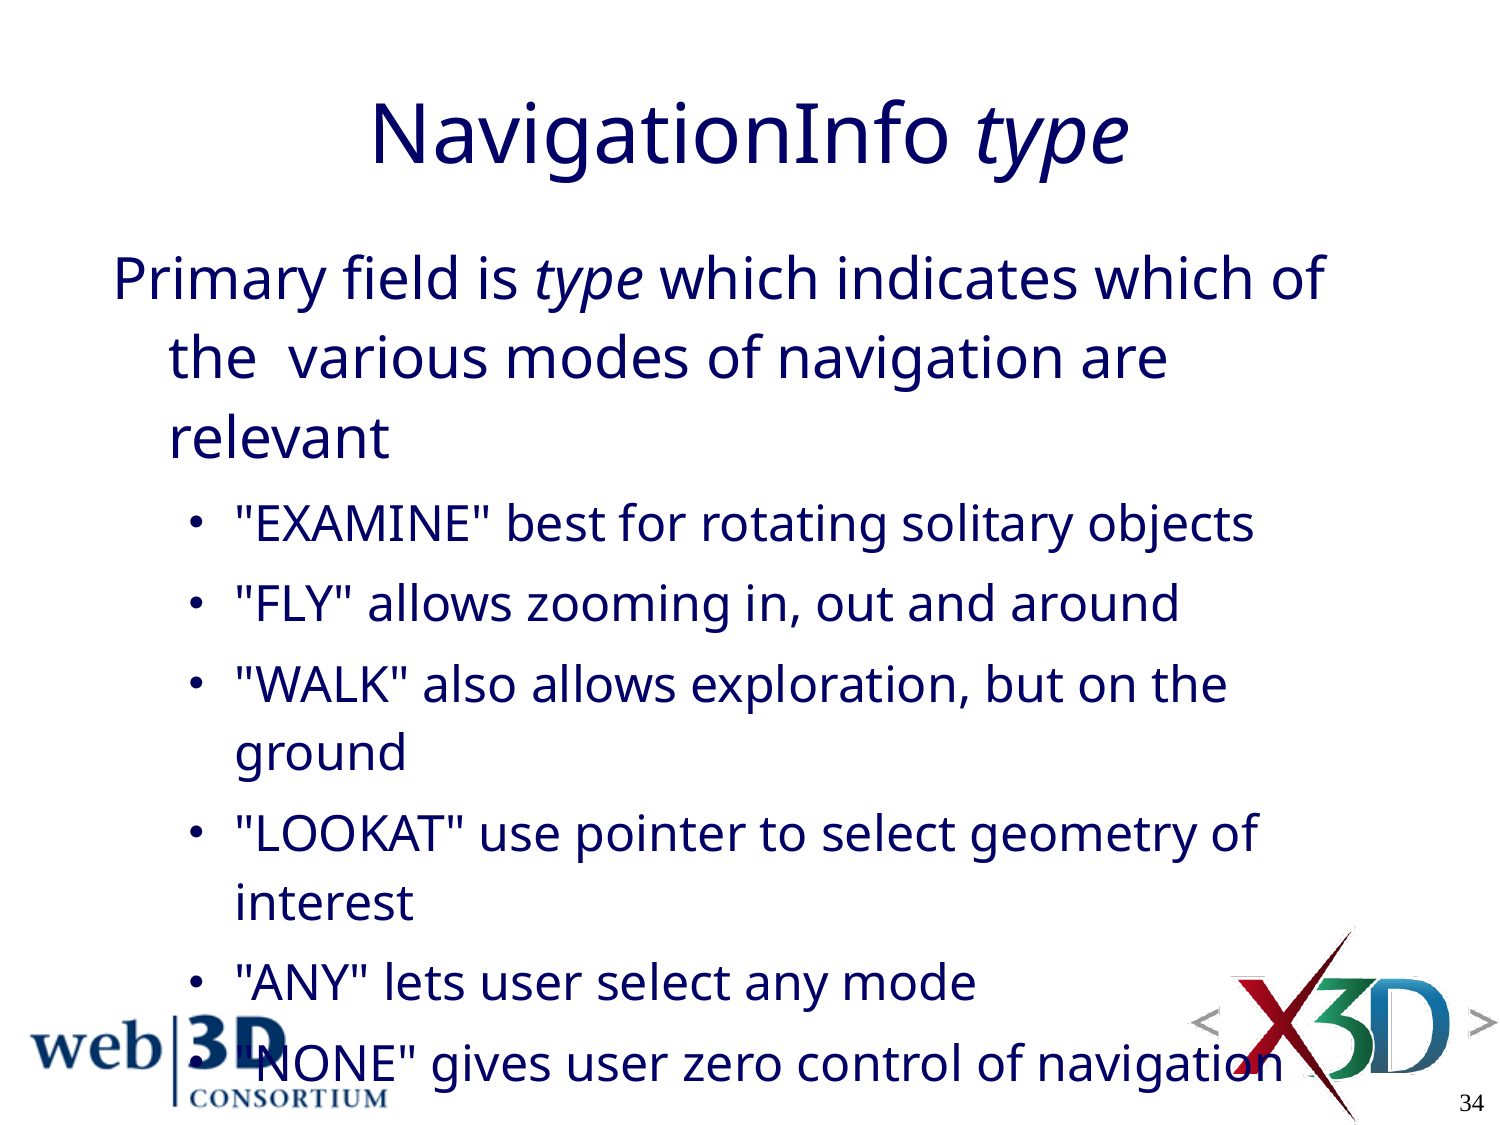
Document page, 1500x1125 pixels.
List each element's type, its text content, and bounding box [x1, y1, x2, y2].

picture [12, 998, 413, 1118]
list Primary field is type which indicates which of the various modes of navigation are relevant "EXAMINE" best for rotating solitary objects "FLY" allows zooming in, out and around "WALK" also allows exploration, but on the ground "LOOKAT" use pointer to select geometry of interest "ANY" lets user select any mode "NONE" gives user zero control of navigation MFString array default type=' "EXAMINE" "ANY" ' which gives users plenty of flexibility [112, 237, 1388, 986]
title NavigationInfo type [112, 44, 1388, 218]
picture [1187, 926, 1500, 1125]
